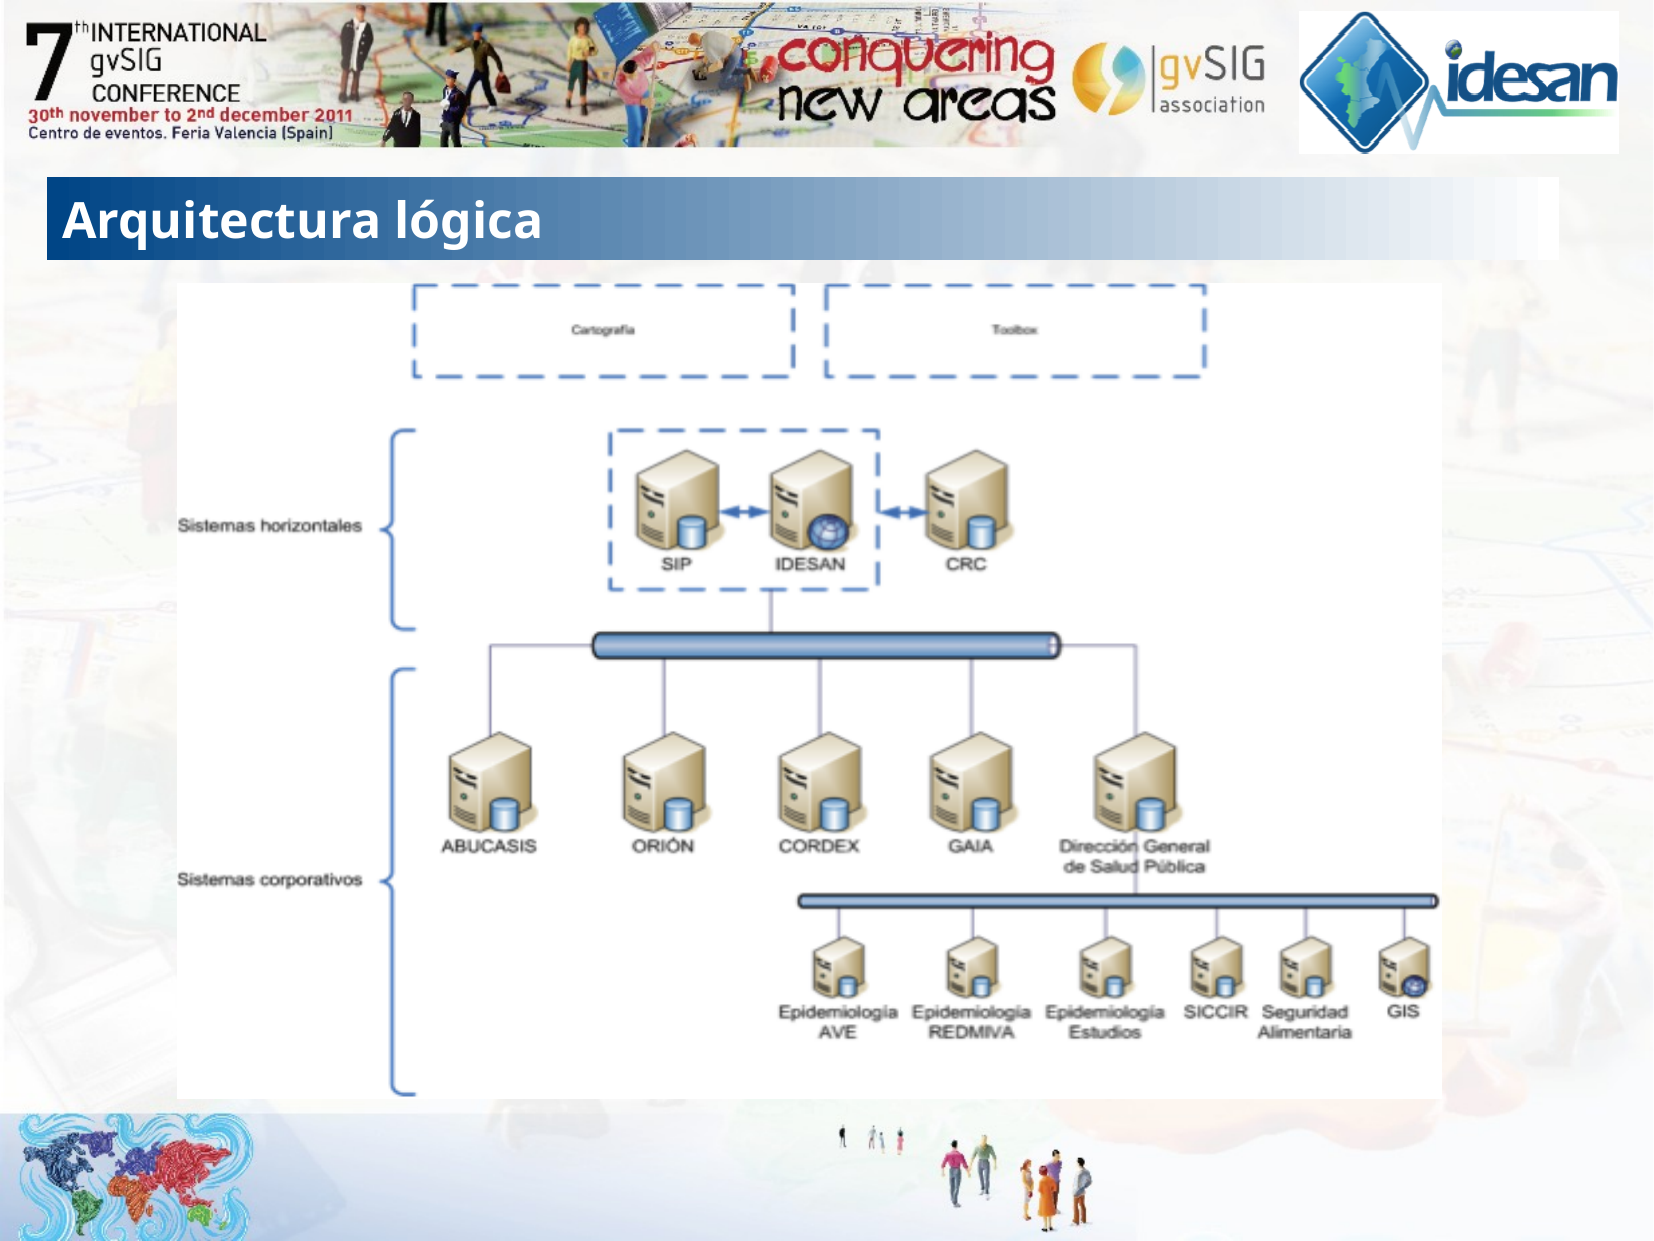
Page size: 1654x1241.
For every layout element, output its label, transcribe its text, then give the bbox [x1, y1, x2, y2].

text_box Arquitectura lógica [47, 177, 1560, 251]
picture [0, 0, 1654, 1241]
